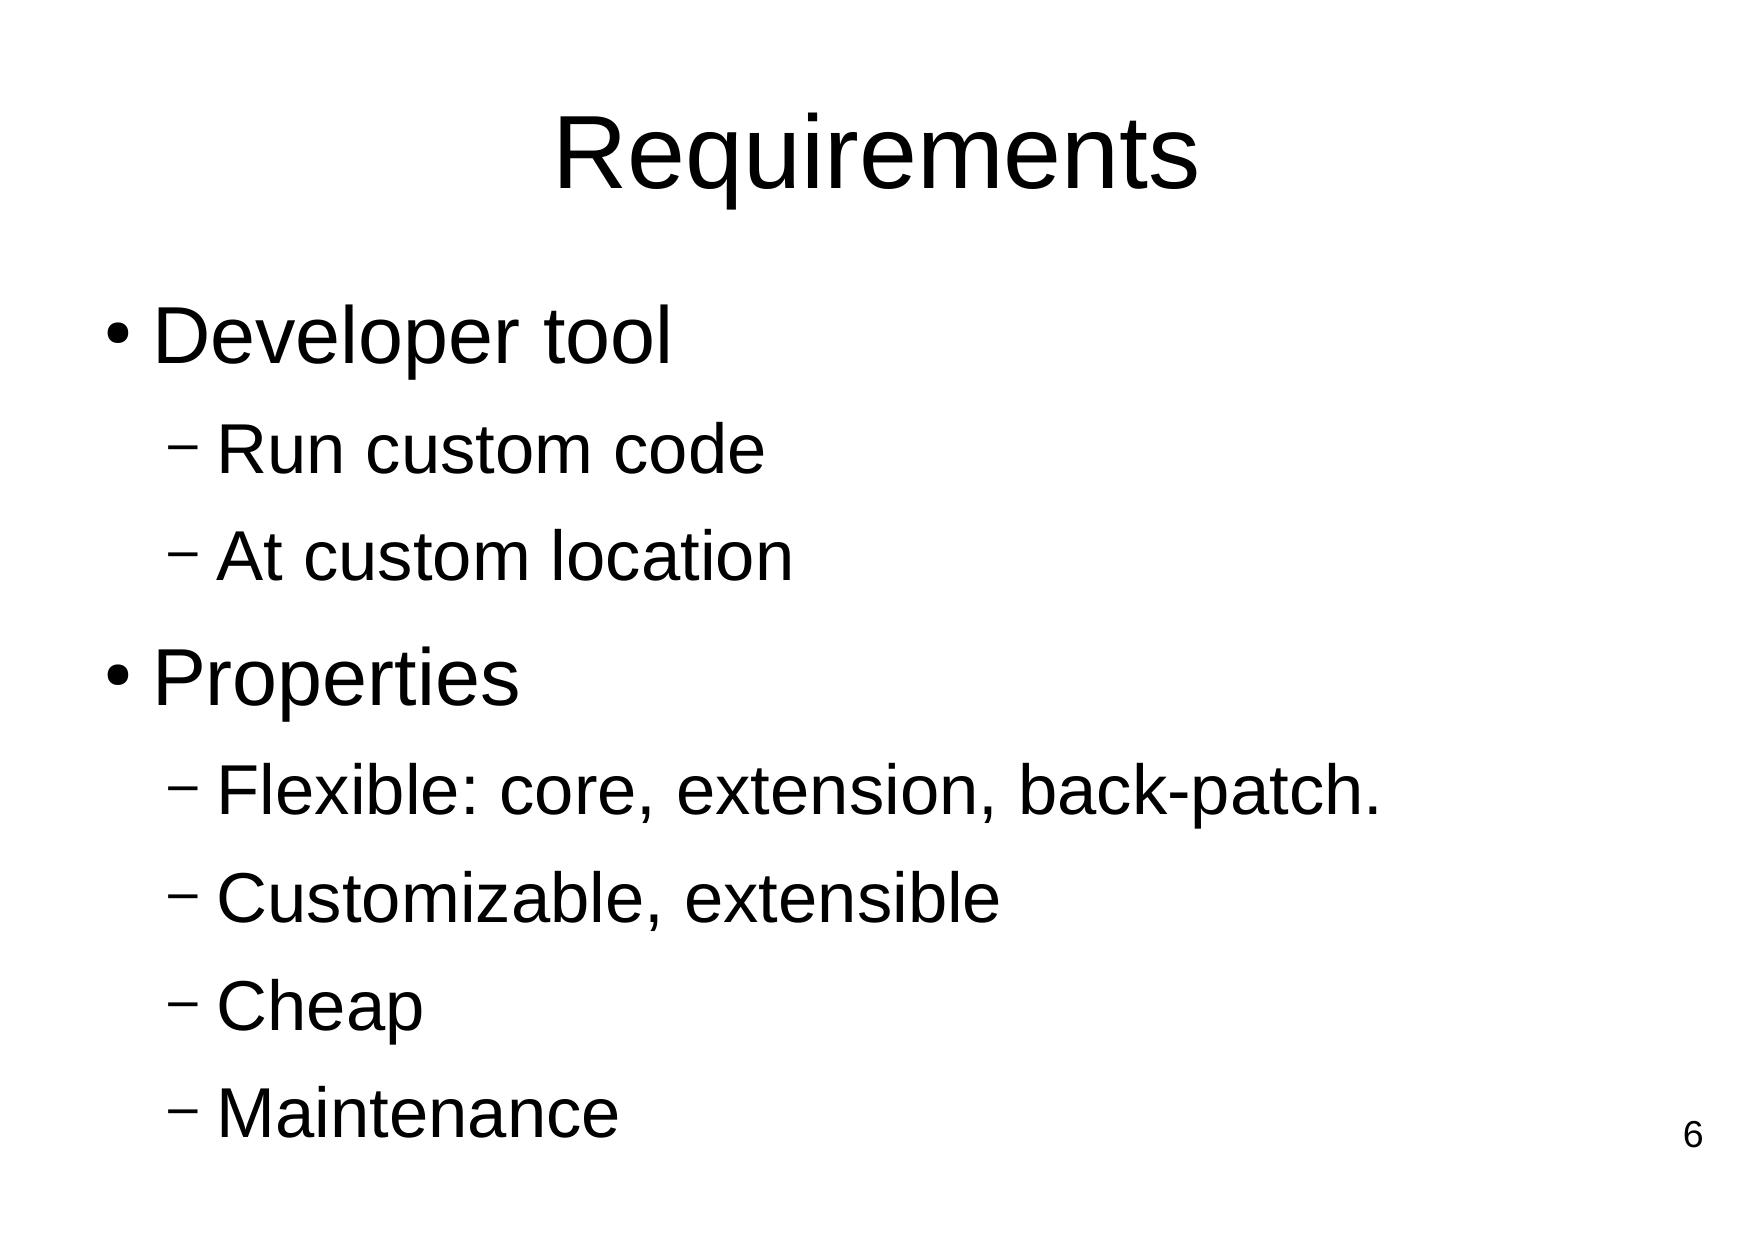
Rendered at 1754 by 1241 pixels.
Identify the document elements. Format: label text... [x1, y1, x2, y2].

text_box <number> [1447, 1106, 1719, 1201]
title Requirements [87, 49, 1667, 257]
list Developer tool Run custom code At custom location Properties Flexible: core, extension, back-patch. Customizable, extensible Cheap Maintenance [87, 290, 1667, 1160]
